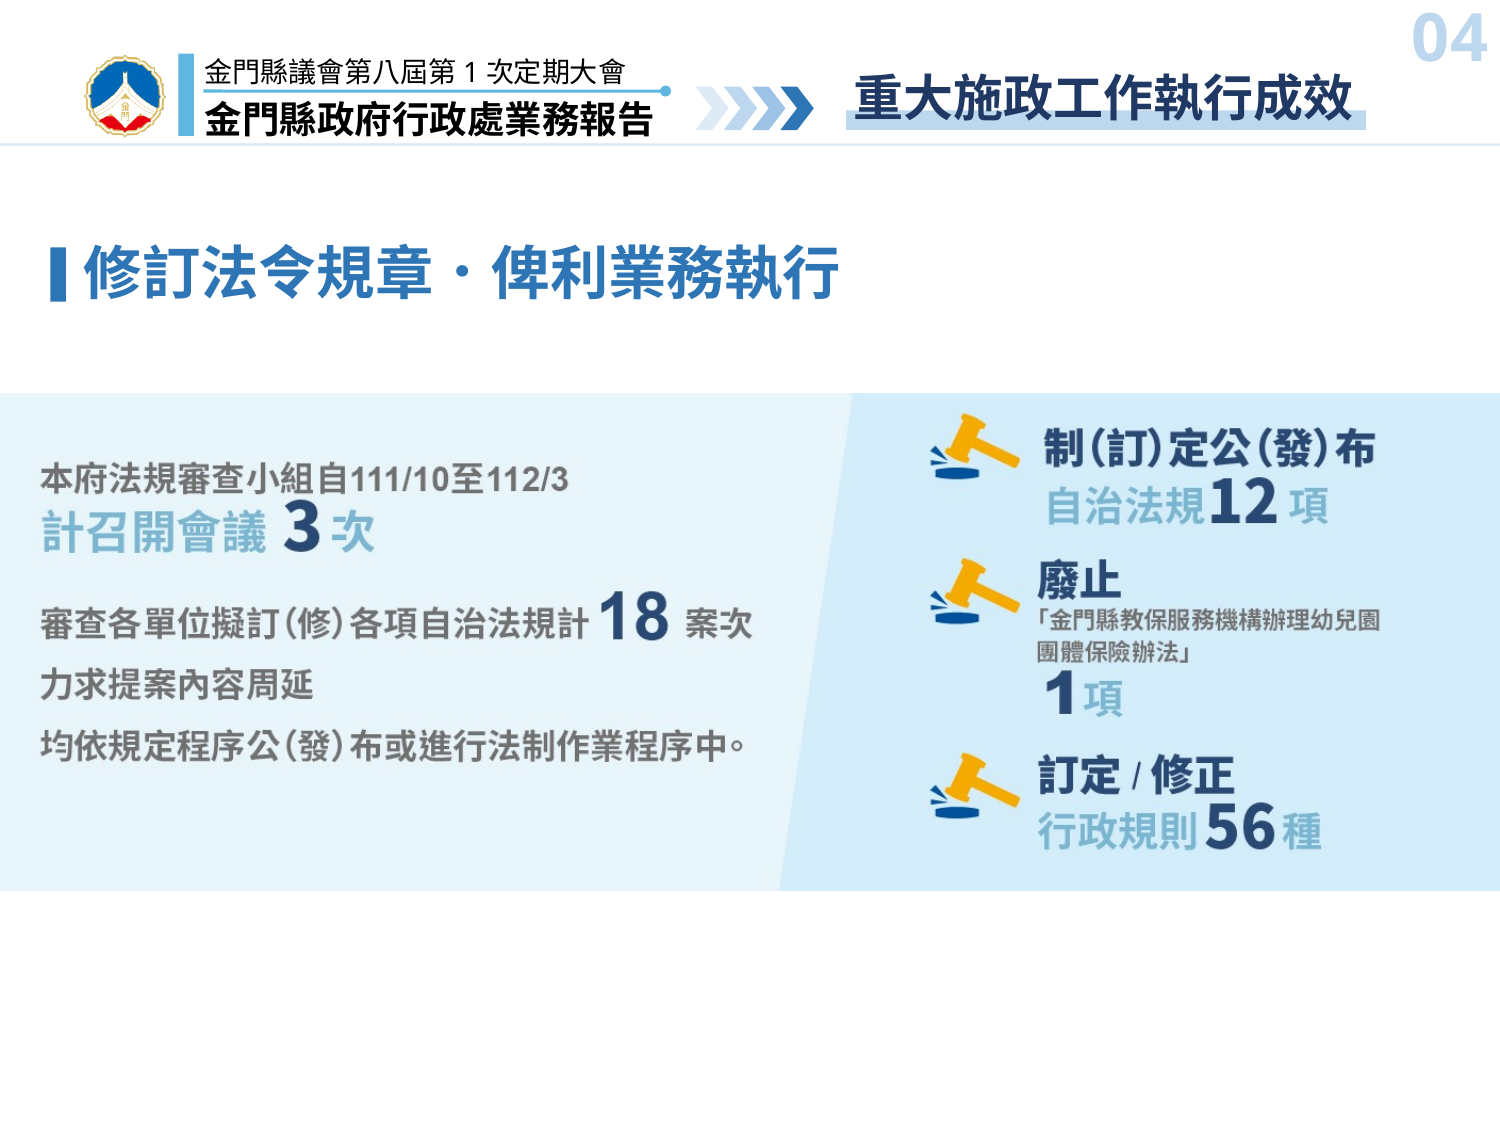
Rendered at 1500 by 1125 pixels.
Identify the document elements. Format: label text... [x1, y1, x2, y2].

text_box 金門縣議會第八屆第1次定期大會 [189, 47, 670, 88]
picture [50, 46, 187, 149]
text_box [50, 247, 66, 302]
text_box [780, 86, 814, 131]
text_box 重大施政工作執行成效 [809, 58, 1369, 134]
text_box 04 [1397, 0, 1500, 83]
text_box 金門縣政府行政處業務報告 [189, 88, 688, 149]
text_box [660, 85, 672, 97]
text_box 修訂法令規章．俾利業務執行 [69, 228, 857, 314]
text_box [723, 86, 758, 131]
picture [0, 393, 1500, 891]
text_box [695, 86, 729, 131]
text_box [752, 86, 786, 131]
